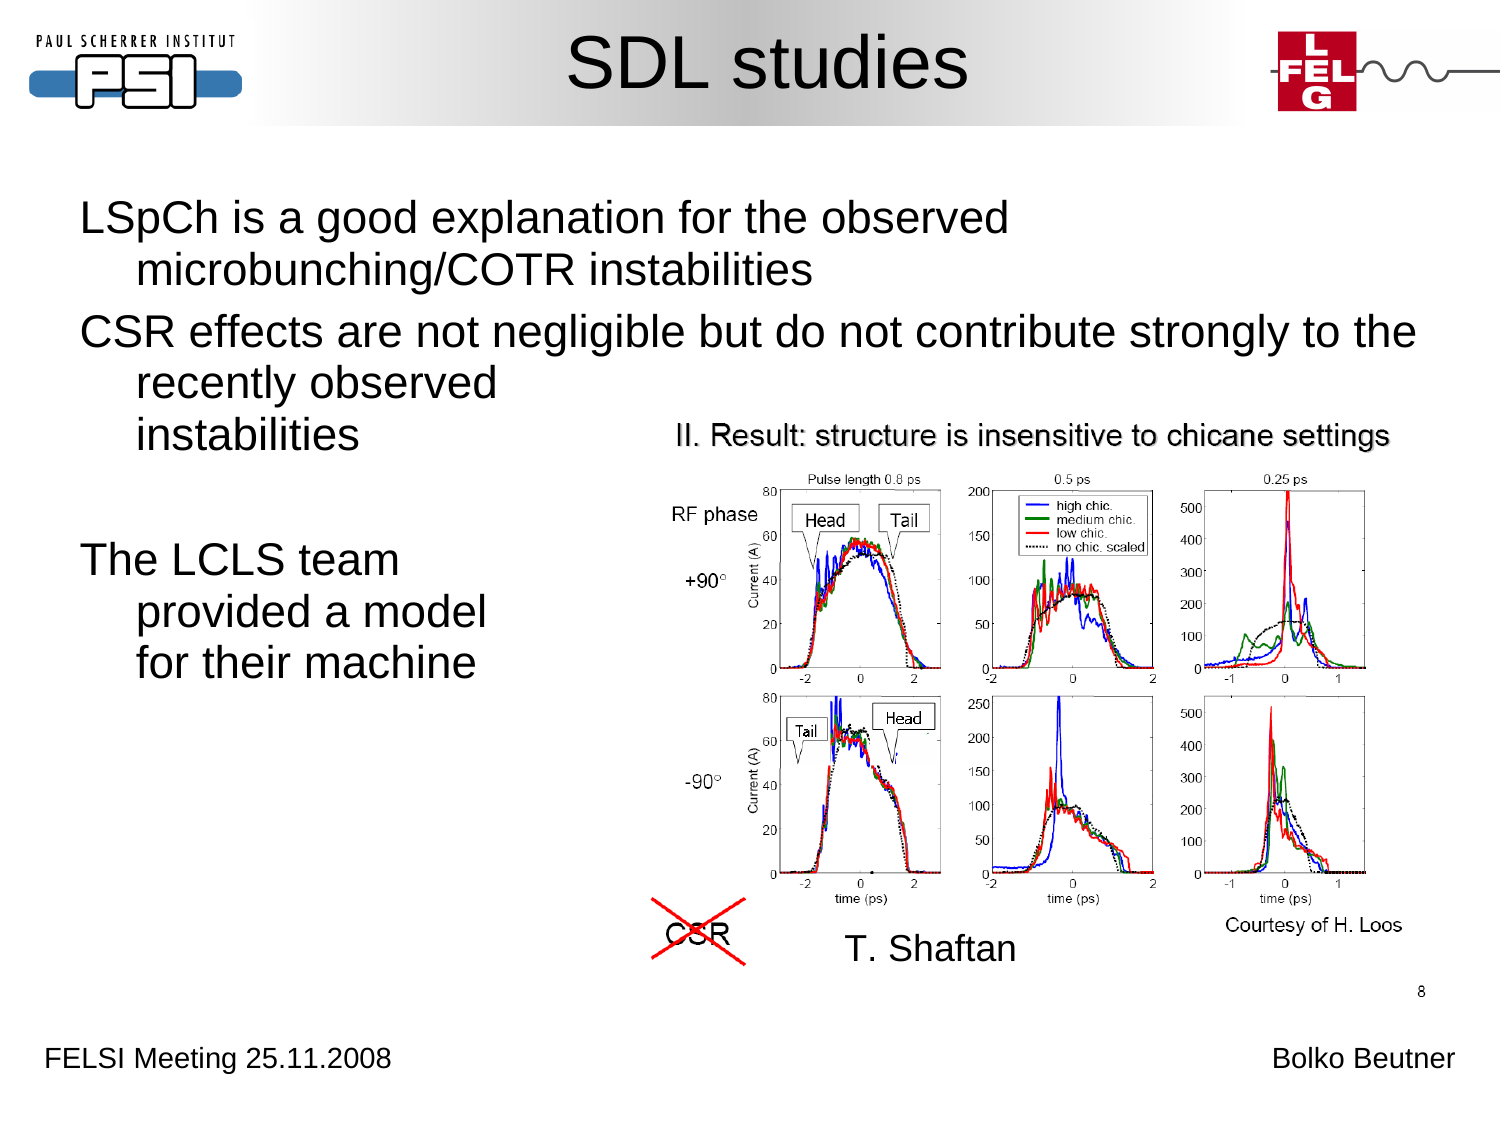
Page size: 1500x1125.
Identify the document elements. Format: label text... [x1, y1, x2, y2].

text_box T. Shaftan [829, 920, 1033, 978]
list LSpCh is a good explanation for the observed microbunching/COTR instabilities CSR effects are not negligible but do not contribute strongly to the recently observed instabilities The LCLS team provided a model for their machine [64, 184, 1436, 988]
picture [590, 373, 1500, 1035]
picture [17, 19, 256, 119]
picture [1270, 30, 1500, 113]
title SDL studies [265, 0, 1270, 126]
